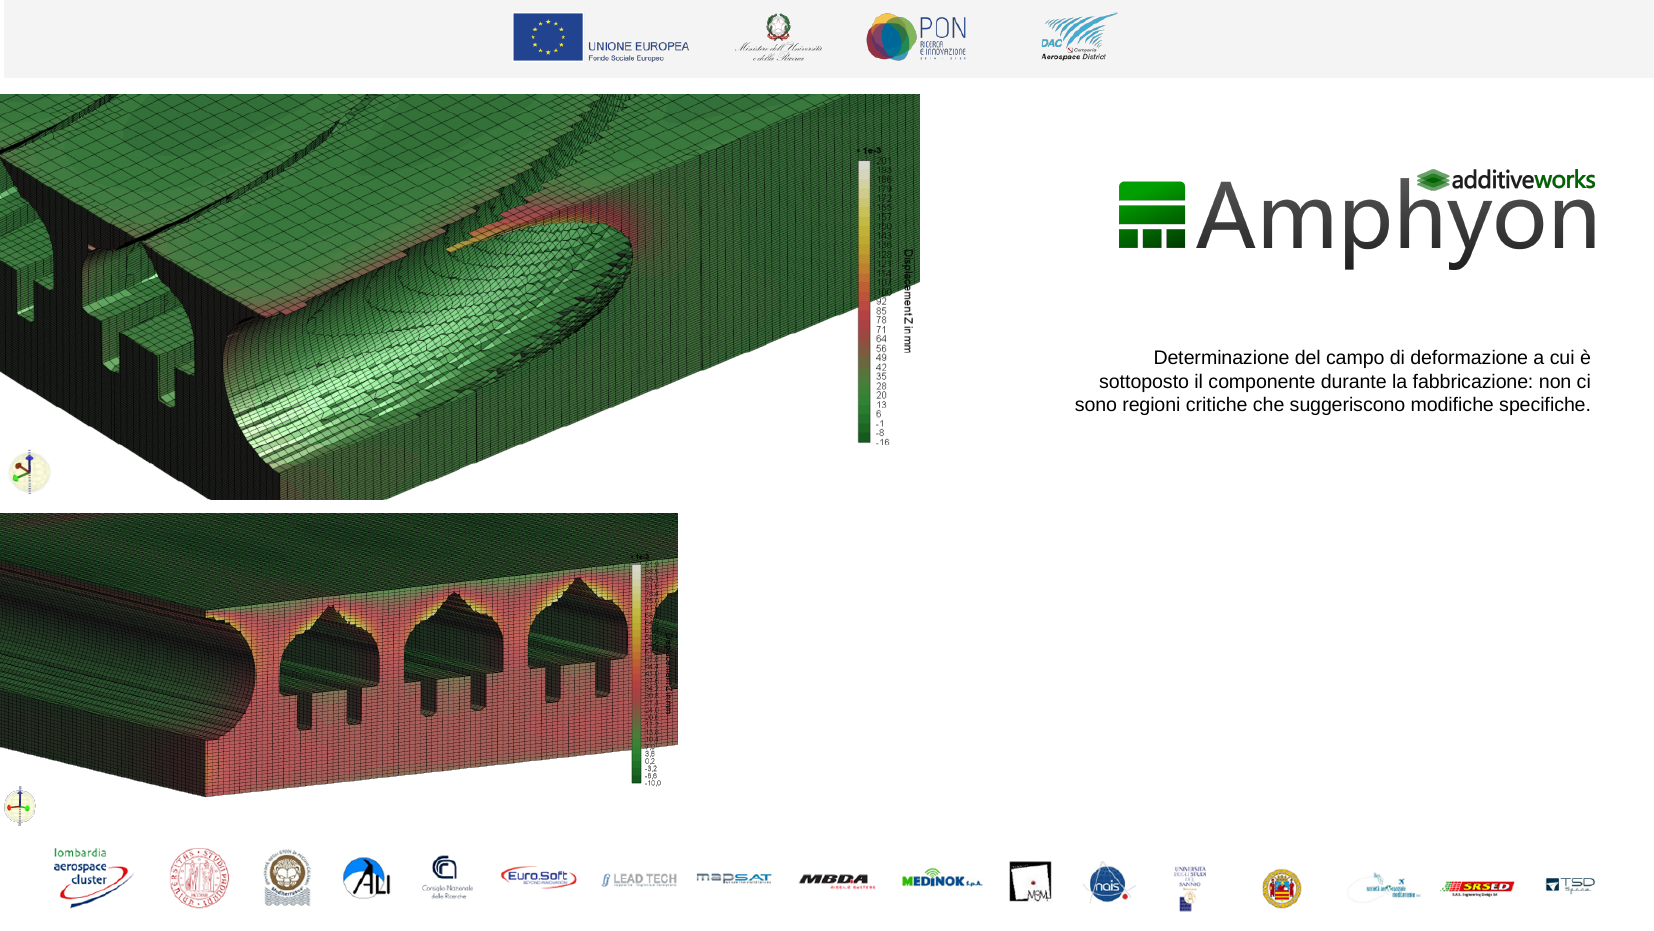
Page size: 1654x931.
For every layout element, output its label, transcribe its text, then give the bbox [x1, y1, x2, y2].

picture [1119, 169, 1595, 270]
picture [0, 513, 678, 828]
picture [54, 848, 1595, 931]
picture [4, 0, 1654, 78]
text_box Determinazione del campo di deformazione a cui è sottoposto il componente durante la fabbricazione: non ci sono regioni critiche che suggeriscono modifiche specifiche. [1059, 337, 1610, 427]
picture [0, 94, 920, 500]
